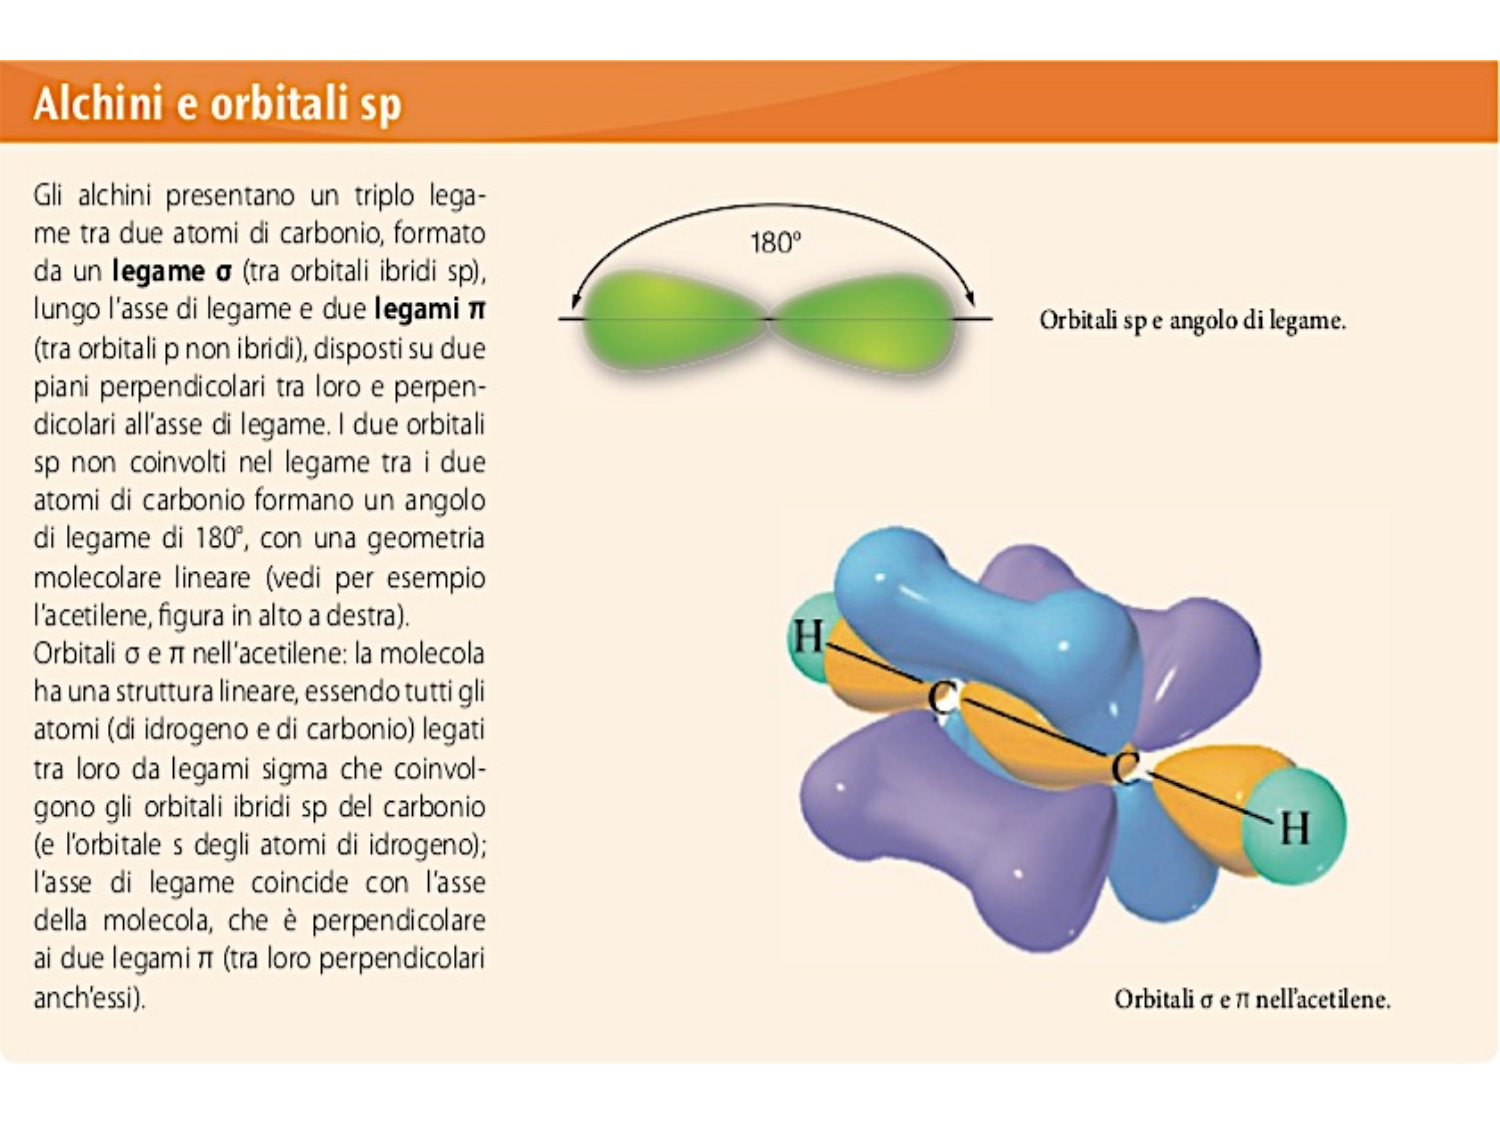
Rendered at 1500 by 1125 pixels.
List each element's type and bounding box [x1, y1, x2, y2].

picture [0, 60, 1500, 1064]
